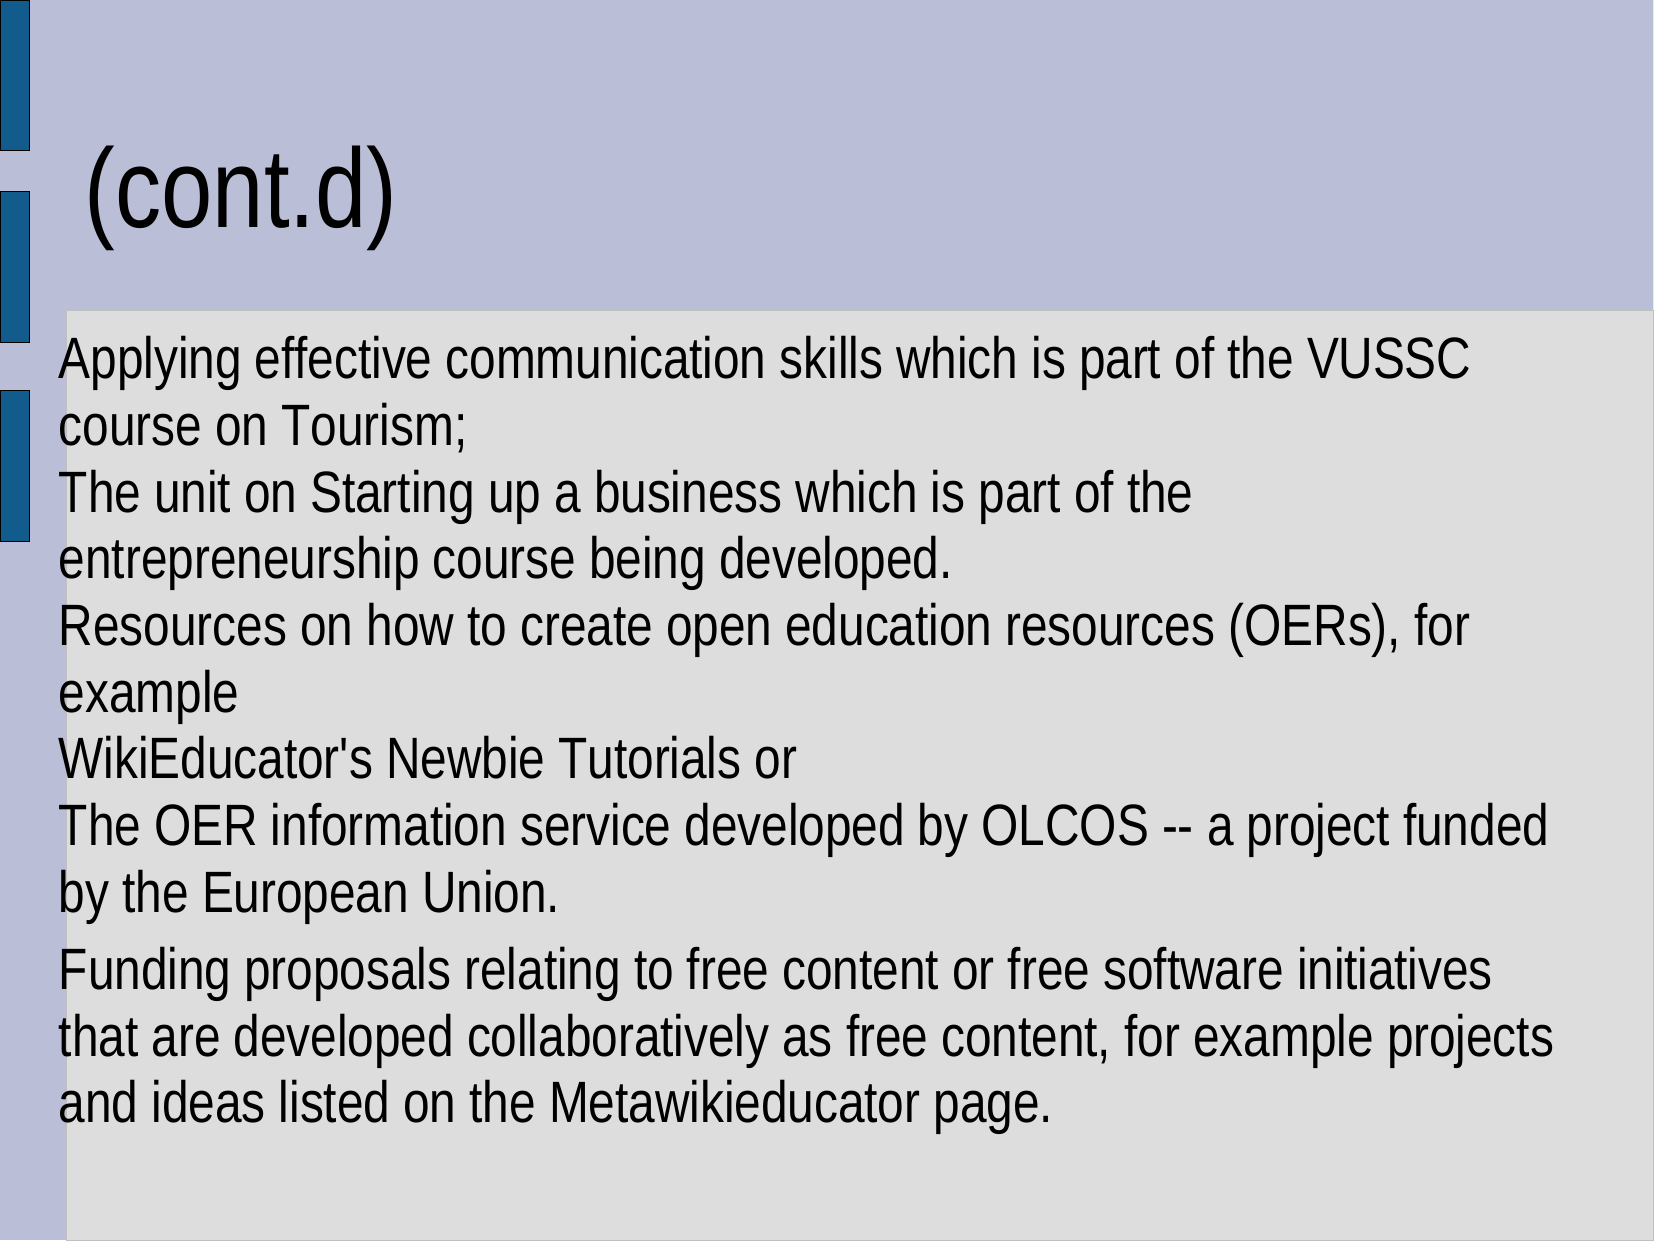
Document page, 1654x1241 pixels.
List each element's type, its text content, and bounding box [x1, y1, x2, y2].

text_box Applying effective communication skills which is part of the VUSSC course on Tourism; The unit on Starting up a business which is part of the entrepreneurship course being developed. Resources on how to create open education resources (OERs), for example WikiEducator's Newbie Tutorials or The OER information service developed by OLCOS -- a project funded by the European Union. Funding proposals relating to free content or free software initiatives that are developed collaboratively as free content, for example projects and ideas listed on the Metawikieducator page. [59, 324, 1602, 1196]
text_box (cont.d) [59, 122, 1625, 251]
